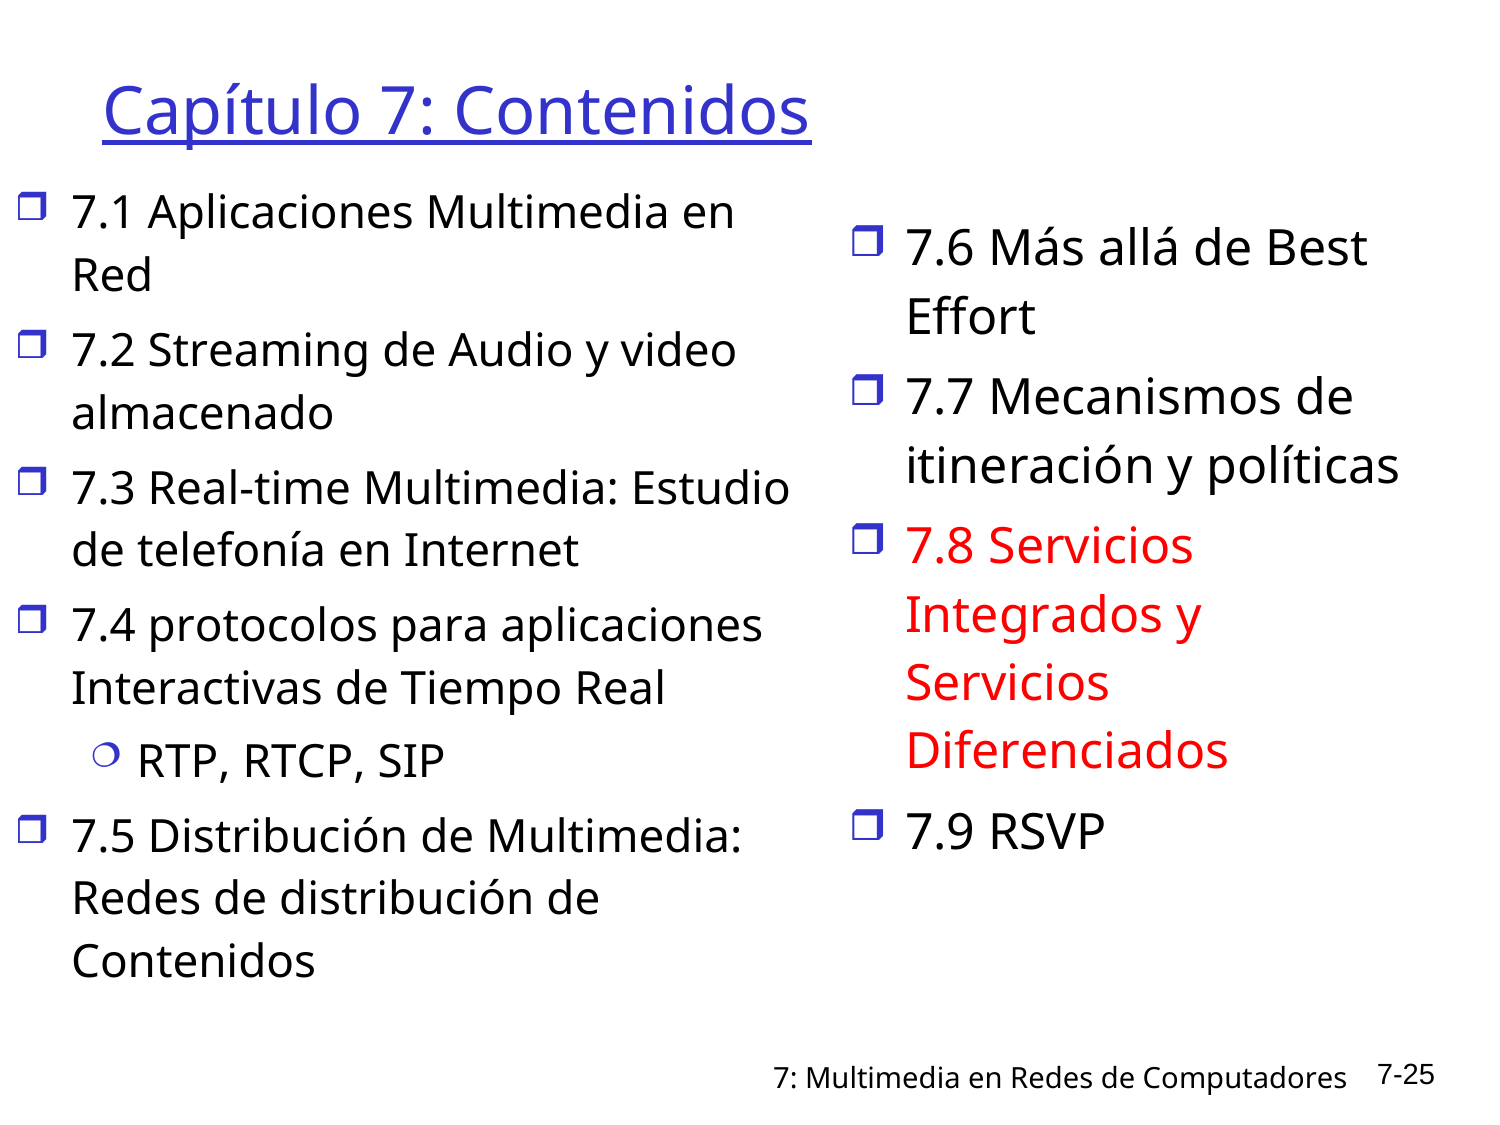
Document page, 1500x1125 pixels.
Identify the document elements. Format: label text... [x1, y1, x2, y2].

title Capítulo 7: Contenidos [87, 37, 1363, 181]
list 7.6 Más allá de Best Effort 7.7 Mecanismos de itineración y políticas 7.8 Servicios Integrados y Servicios Diferenciados 7.9 RSVP [834, 204, 1430, 968]
list 7.1 Aplicaciones Multimedia en Red 7.2 Streaming de Audio y video almacenado 7.3 Real-time Multimedia: Estudio de telefonía en Internet 7.4 protocolos para aplicaciones Interactivas de Tiempo Real RTP, RTCP, SIP 7.5 Distribución de Multimedia: Redes de distribución de Contenidos [0, 172, 824, 978]
